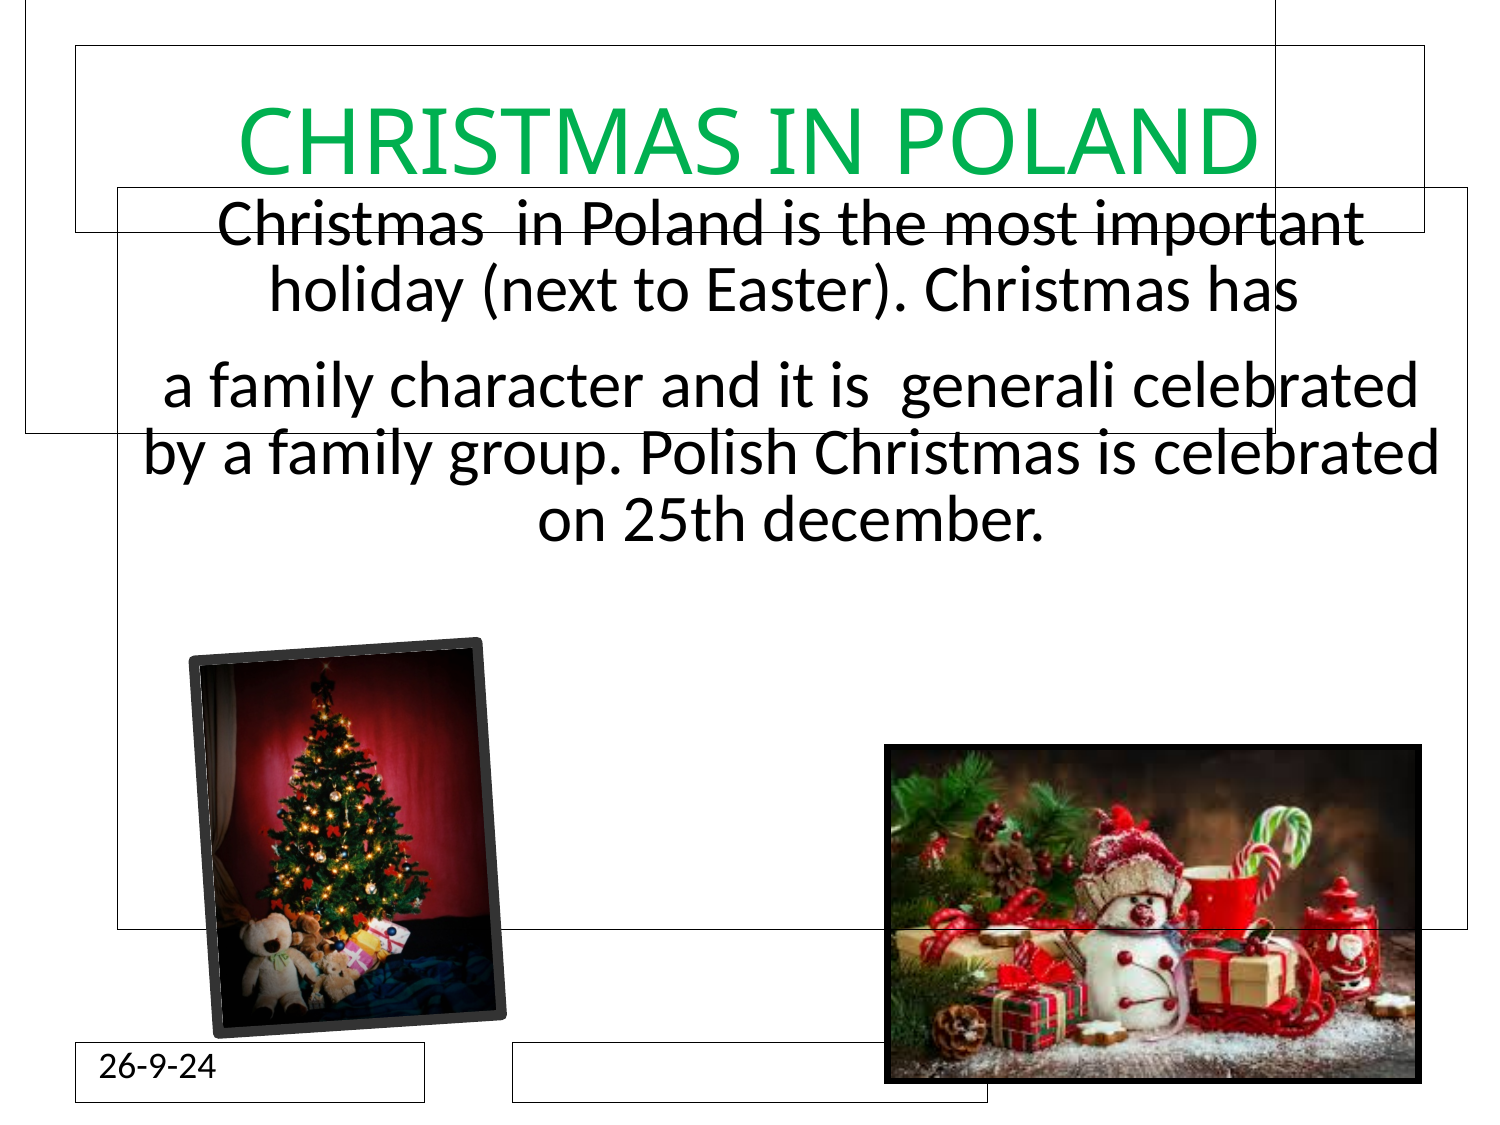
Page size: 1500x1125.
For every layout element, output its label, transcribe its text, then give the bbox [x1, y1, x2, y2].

list Christmas in Poland is the most important holiday (next to Easter). Christmas has a family character and it is generali celebrated by a family group. Polish Christmas is celebrated on 25th december. [117, 187, 1275, 433]
list Christmas in Poland is the most important holiday (next to Easter). Christmas has a family character and it is generali celebrated by a family group. Polish Christmas is celebrated on 25th december. [117, 187, 1468, 930]
picture [199, 647, 497, 1029]
picture [890, 930, 1416, 1079]
title CHRISTMAS IN POLAND [1276, 45, 1425, 187]
title CHRISTMAS IN POLAND [75, 45, 1275, 233]
